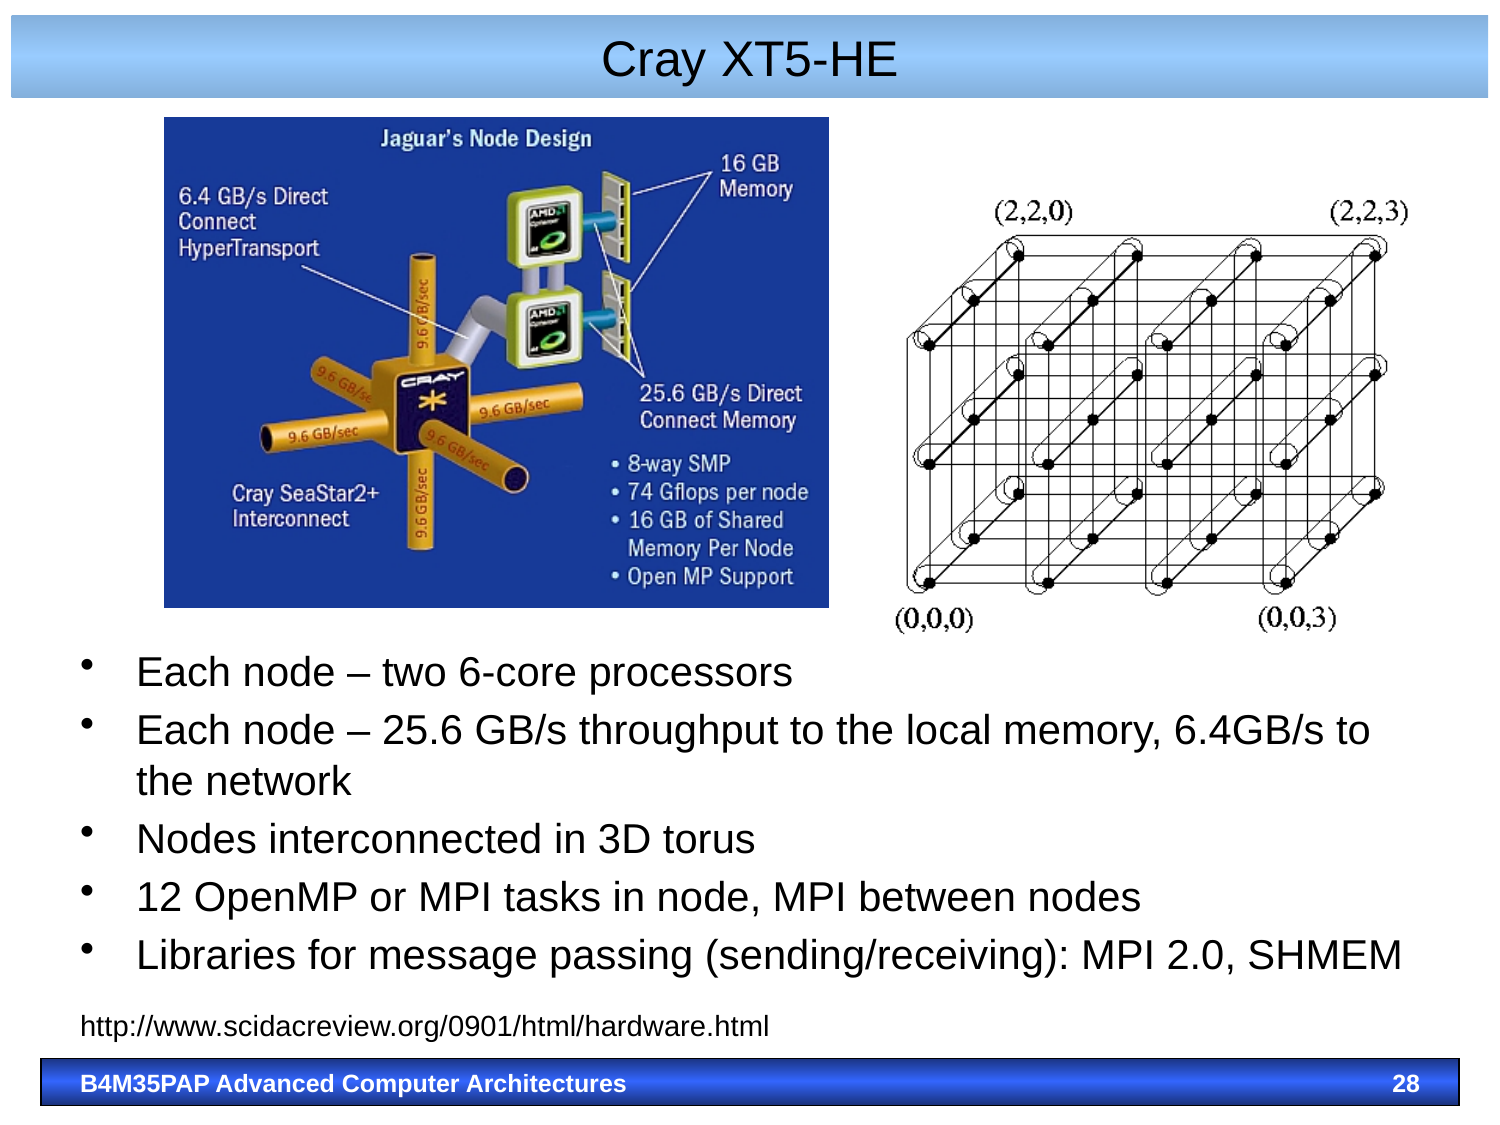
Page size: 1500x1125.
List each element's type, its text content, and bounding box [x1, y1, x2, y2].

title Cray XT5-HE [11, 15, 1489, 98]
picture [878, 163, 1446, 645]
picture [164, 117, 829, 608]
text_box Each node – two 6-core processors Each node – 25.6 GB/s throughput to the local memory, 6.4GB/s to the network Nodes interconnected in 3D torus 12 OpenMP or MPI tasks in node, MPI between nodes Libraries for message passing (sending/receiving): MPI 2.0, SHMEM http://www.scidacreview.org/0901/html/hardware.html [64, 164, 1436, 1043]
